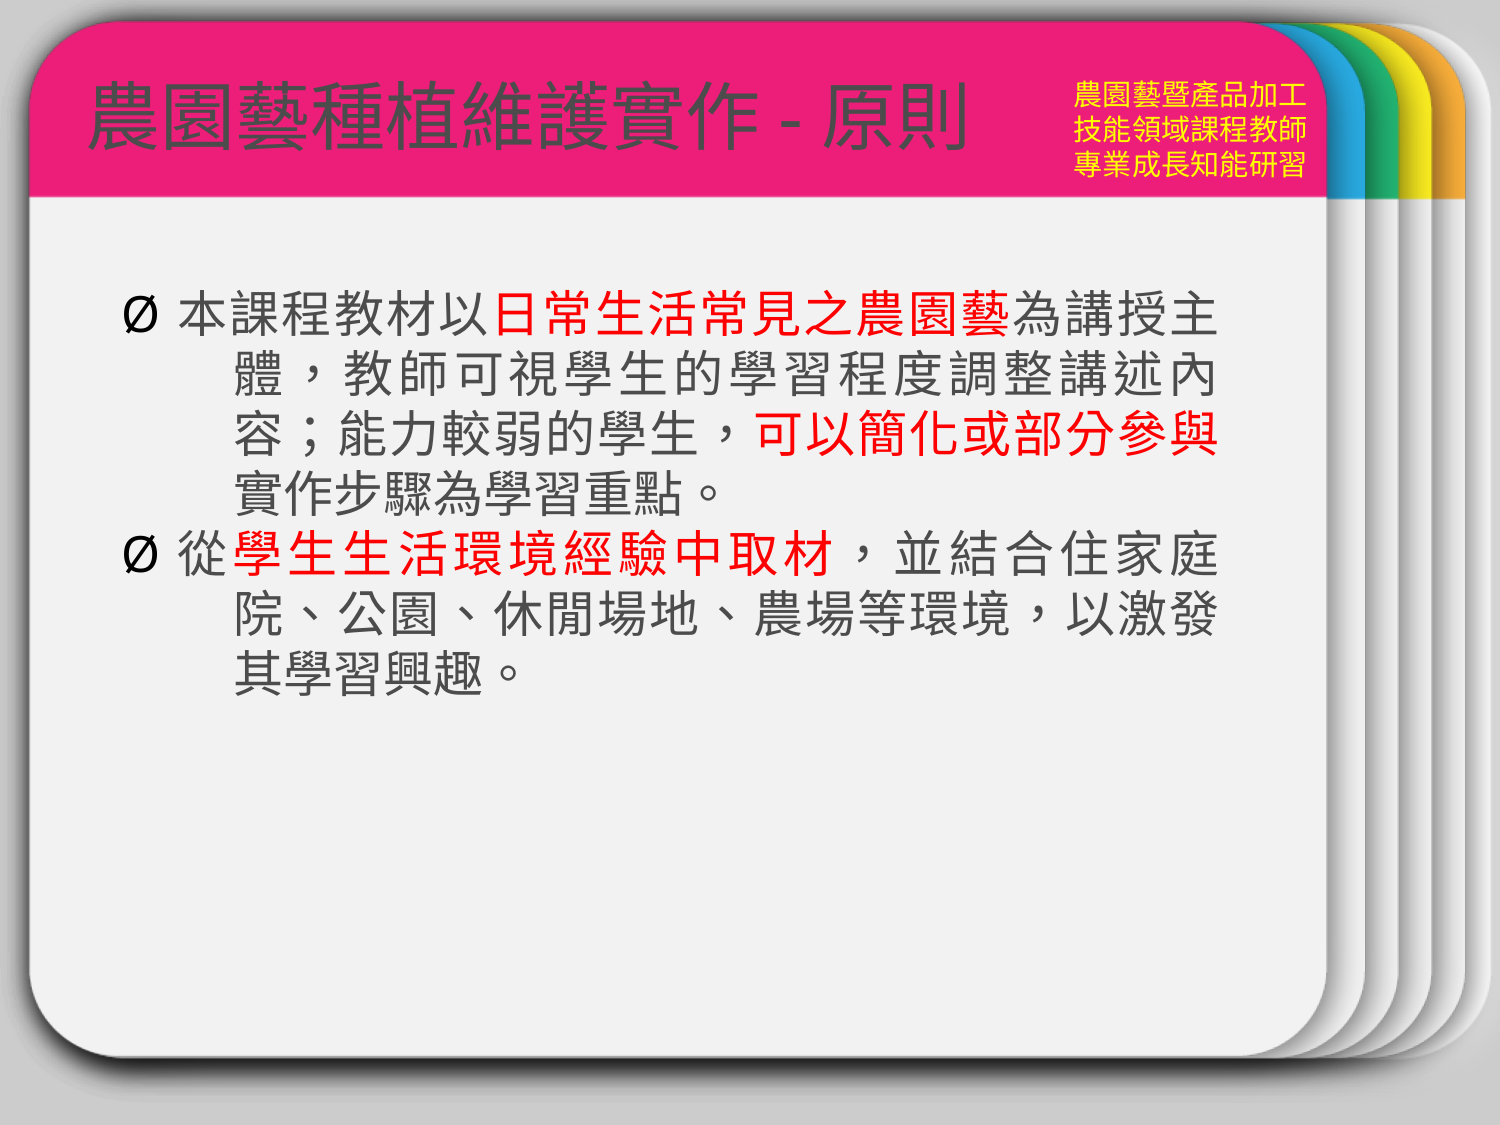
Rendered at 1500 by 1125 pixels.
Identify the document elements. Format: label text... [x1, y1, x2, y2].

text_box 農園藝暨產品加工技能領域課程教師專業成長知能研習 [1058, 68, 1344, 190]
text_box 本課程教材以日常生活常見之農園藝為講授主體，教師可視學生的學習程度調整講述內容；能力較弱的學生，可以簡化或部分參與實作步驟為學習重點。 從學生生活環境經驗中取材，並結合住家庭院、公園、休閒場地、農場等環境，以激發其學習興趣。 [106, 275, 1235, 715]
picture [0, 0, 1500, 1125]
text_box 農園藝種植維護實作-原則 [70, 62, 1010, 169]
